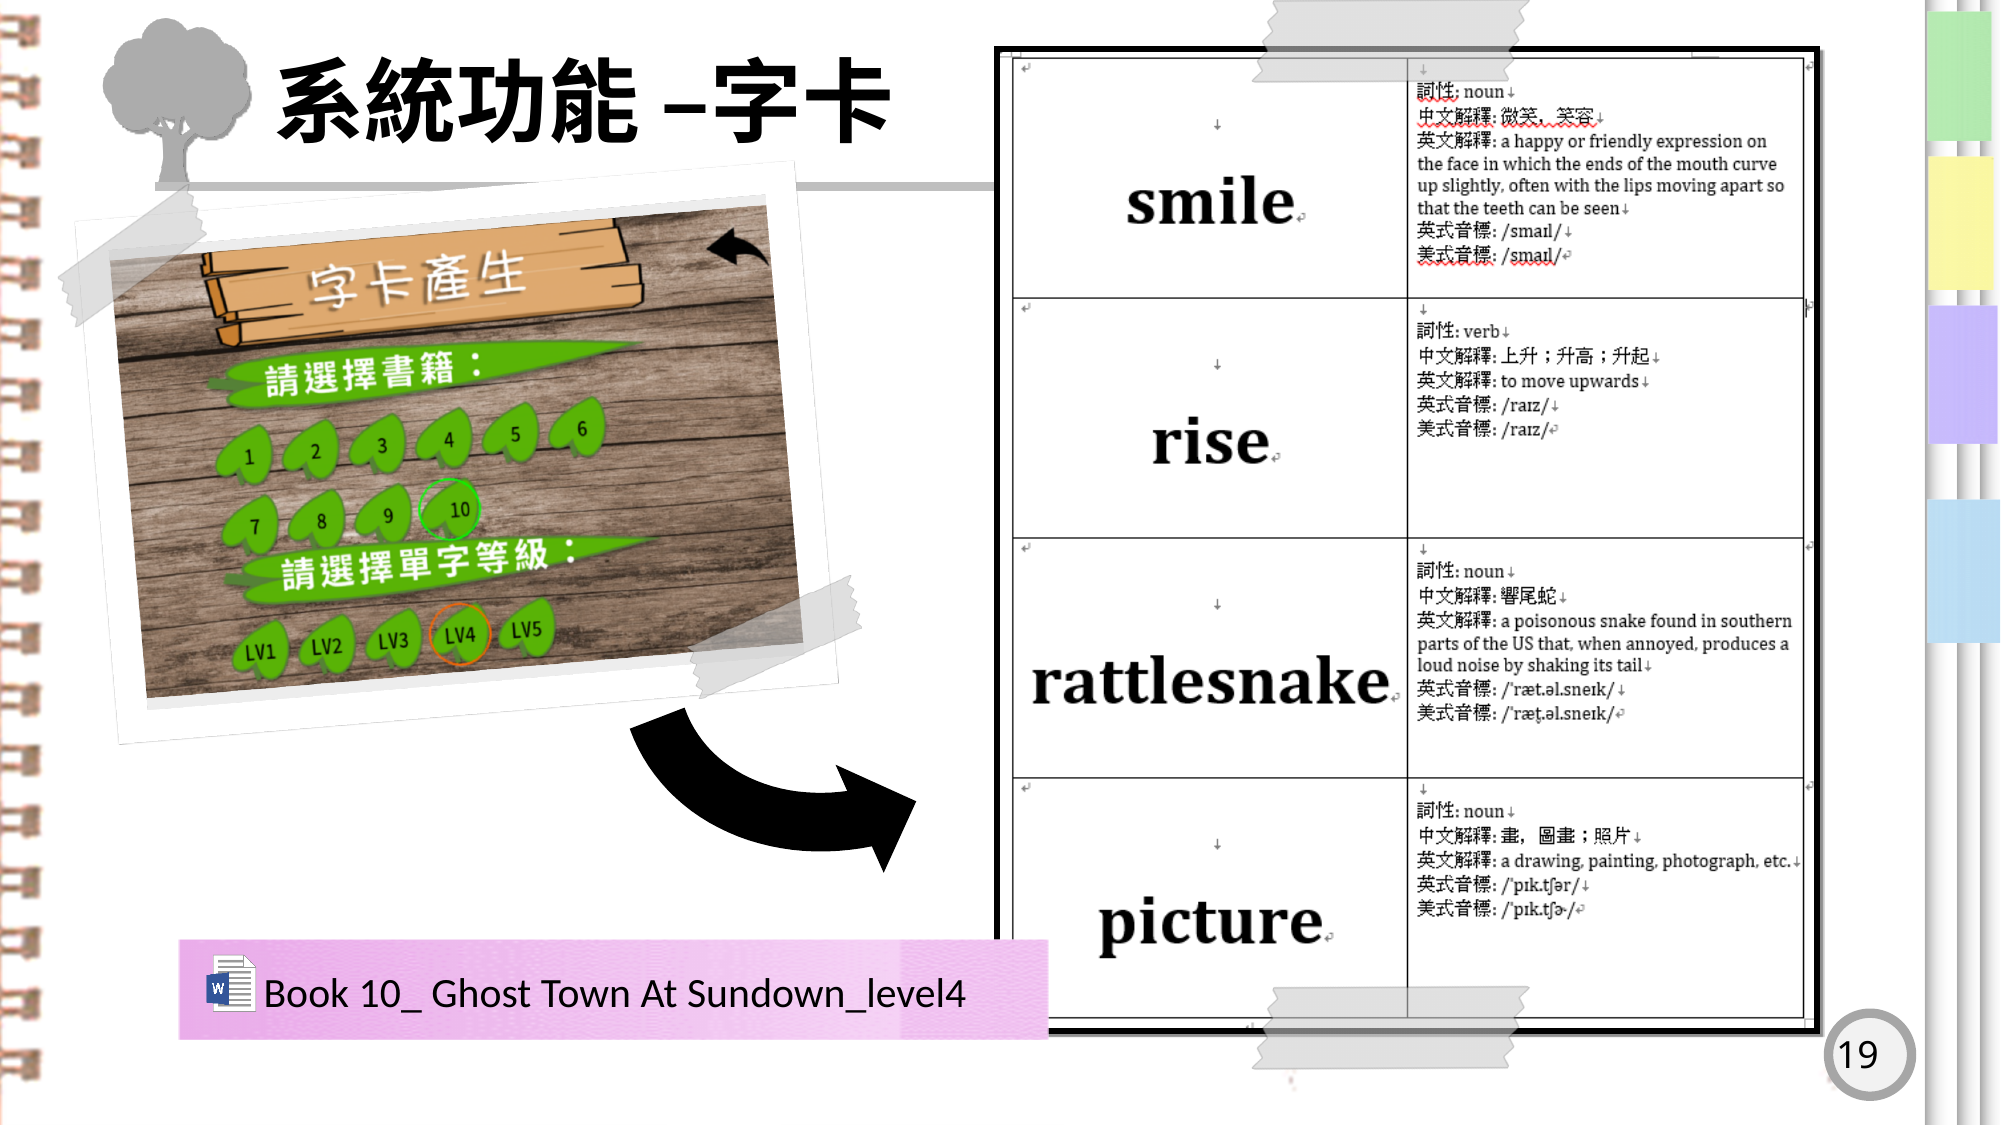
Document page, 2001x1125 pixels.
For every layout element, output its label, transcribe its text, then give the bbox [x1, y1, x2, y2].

text_box Book 10_ Ghost Town At Sundown_level4 [248, 958, 999, 1025]
title 系統功能 –字卡 [1525, 29, 1867, 183]
text_box 19 [1821, 1021, 1904, 1093]
text_box [631, 708, 915, 871]
picture [46, 183, 862, 711]
title 系統功能 –字卡 [258, 29, 1258, 183]
picture [178, 0, 1815, 1125]
